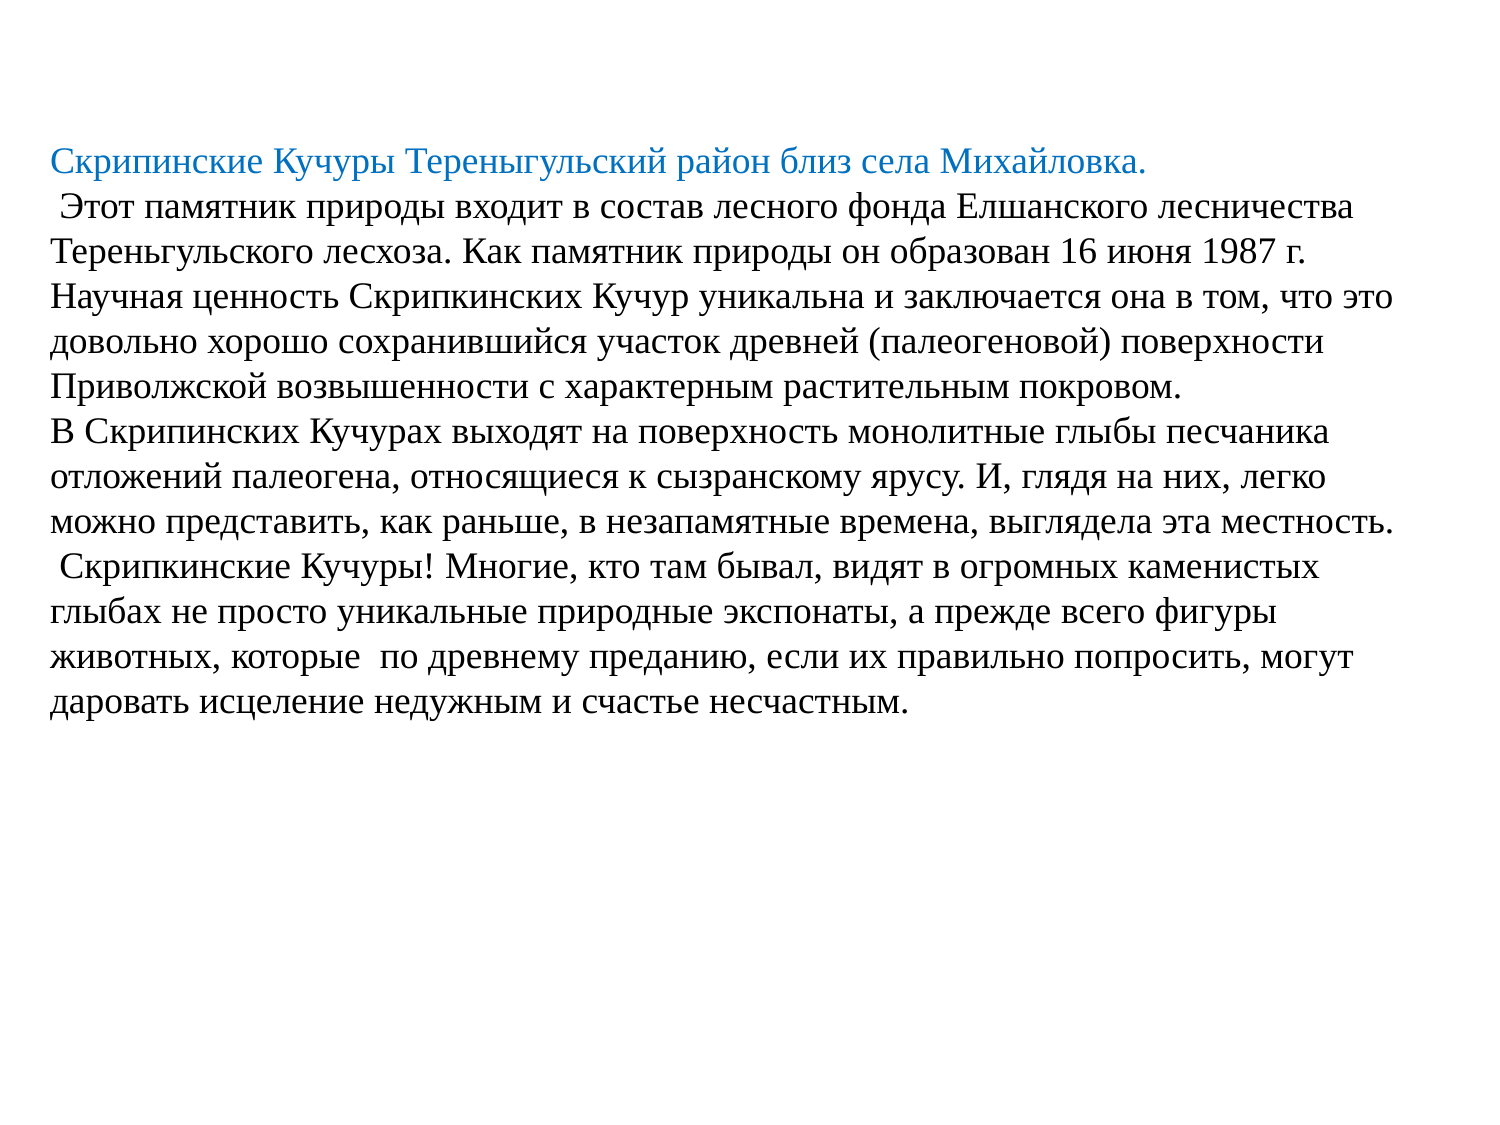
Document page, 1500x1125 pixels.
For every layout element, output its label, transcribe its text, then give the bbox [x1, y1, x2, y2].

text_box Скрипинские Кучуры Тереныгульский район близ села Михайловка. Этот памятник природы входит в состав лесного фонда Елшанского лесничества Тереньгульского лесхоза. Как памятник природы он образован 16 июня 1987 г. Научная ценность Скрипкинских Кучур уникальна и заключается она в том, что это довольно хорошо сохранившийся участок древней (палеогеновой) поверхности Приволжской возвышенности с характерным растительным покровом. В Скрипинских Кучурах выходят на поверхность монолитные глыбы песчаника отложений палеогена, относящиеся к сызранскому ярусу. И, глядя на них, легко можно представить, как раньше, в незапамятные времена, выглядела эта местность. Скрипкинские Кучуры! Многие, кто там бывал, видят в огромных каменистых глыбах не просто уникальные природные экспонаты, а прежде всего фигуры животных, которые по древнему преданию, если их правильно попросить, могут даровать исцеление недужным и счастье несчастным. [35, 128, 1442, 729]
